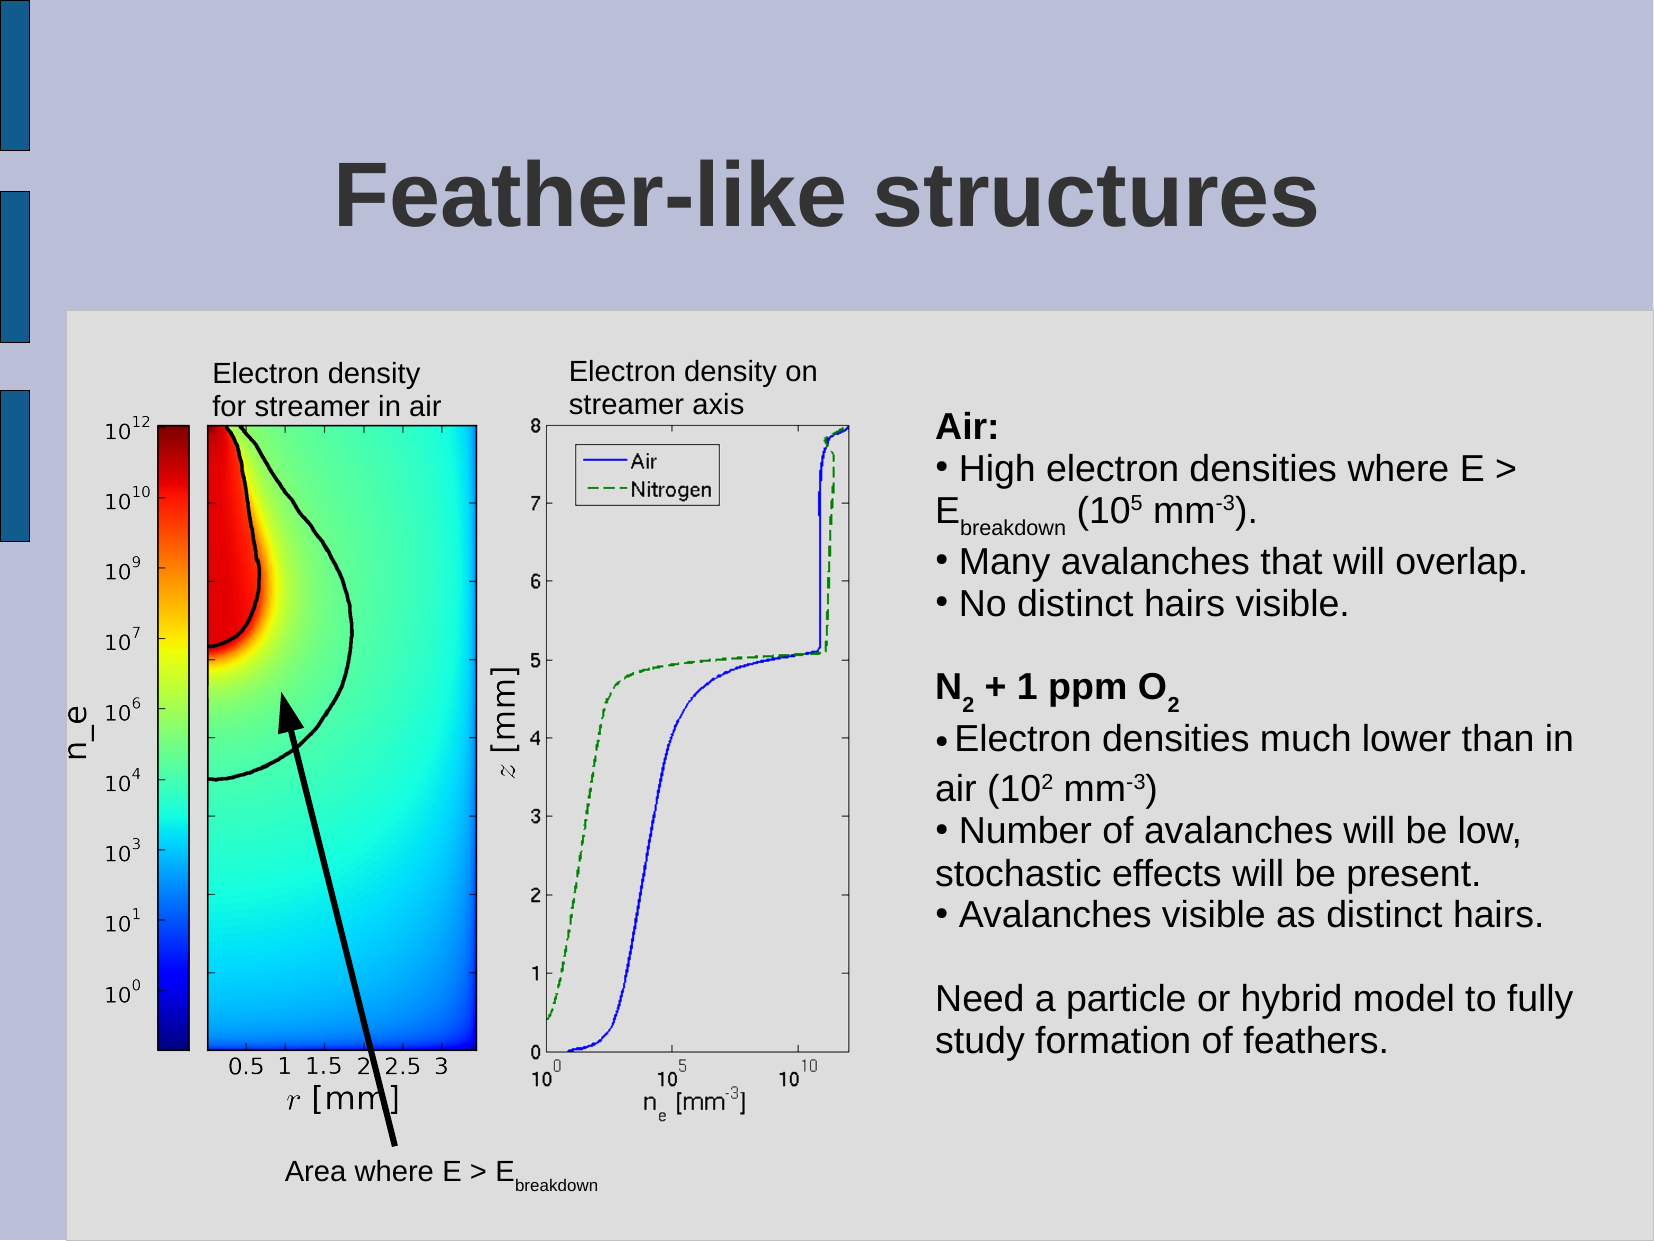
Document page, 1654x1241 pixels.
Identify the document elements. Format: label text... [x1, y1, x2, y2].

text_box Air: High electron densities where E > Ebreakdown (105 mm-3). Many avalanches that will overlap. No distinct hairs visible. N2 + 1 ppm O2 Electron densities much lower than in air (102 mm-3) Number of avalanches will be low, stochastic effects will be present. Avalanches visible as distinct hairs. Need a particle or hybrid model to fully study formation of feathers. [920, 397, 1616, 1070]
title Feather-like structures [121, 98, 1534, 291]
text_box Electron density for streamer in air [197, 349, 471, 430]
text_box Electron density on streamer axis [554, 348, 914, 437]
picture [45, 404, 470, 1128]
picture [364, 404, 888, 1128]
text_box Area where E > Ebreakdown [269, 1147, 911, 1203]
